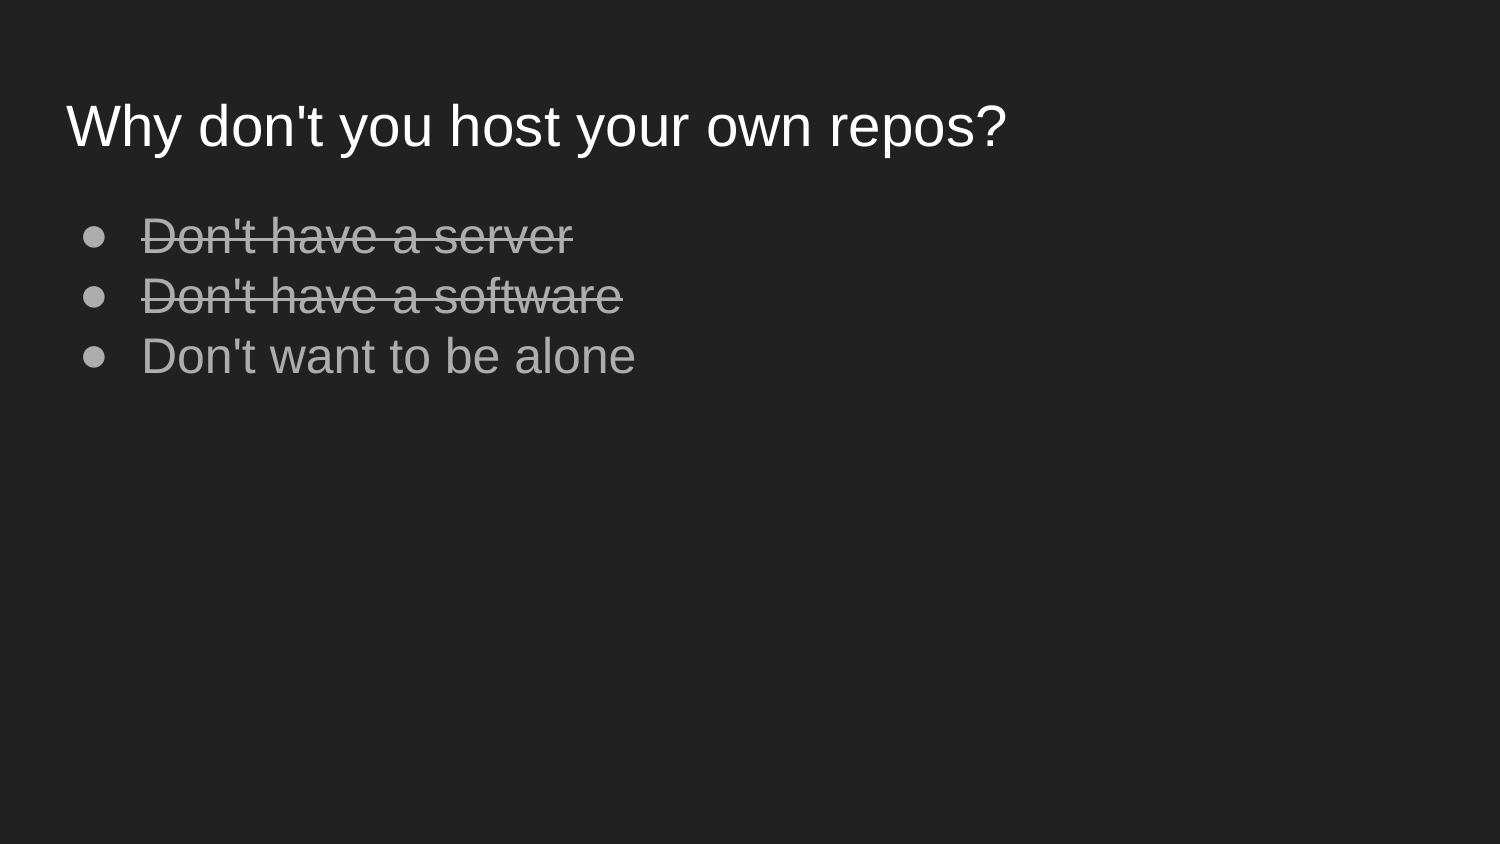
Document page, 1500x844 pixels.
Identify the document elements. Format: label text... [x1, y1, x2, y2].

title Why don't you host your own repos? [51, 72, 1449, 167]
list Don't have a server Don't have a software Don't want to be alone [51, 189, 1449, 750]
